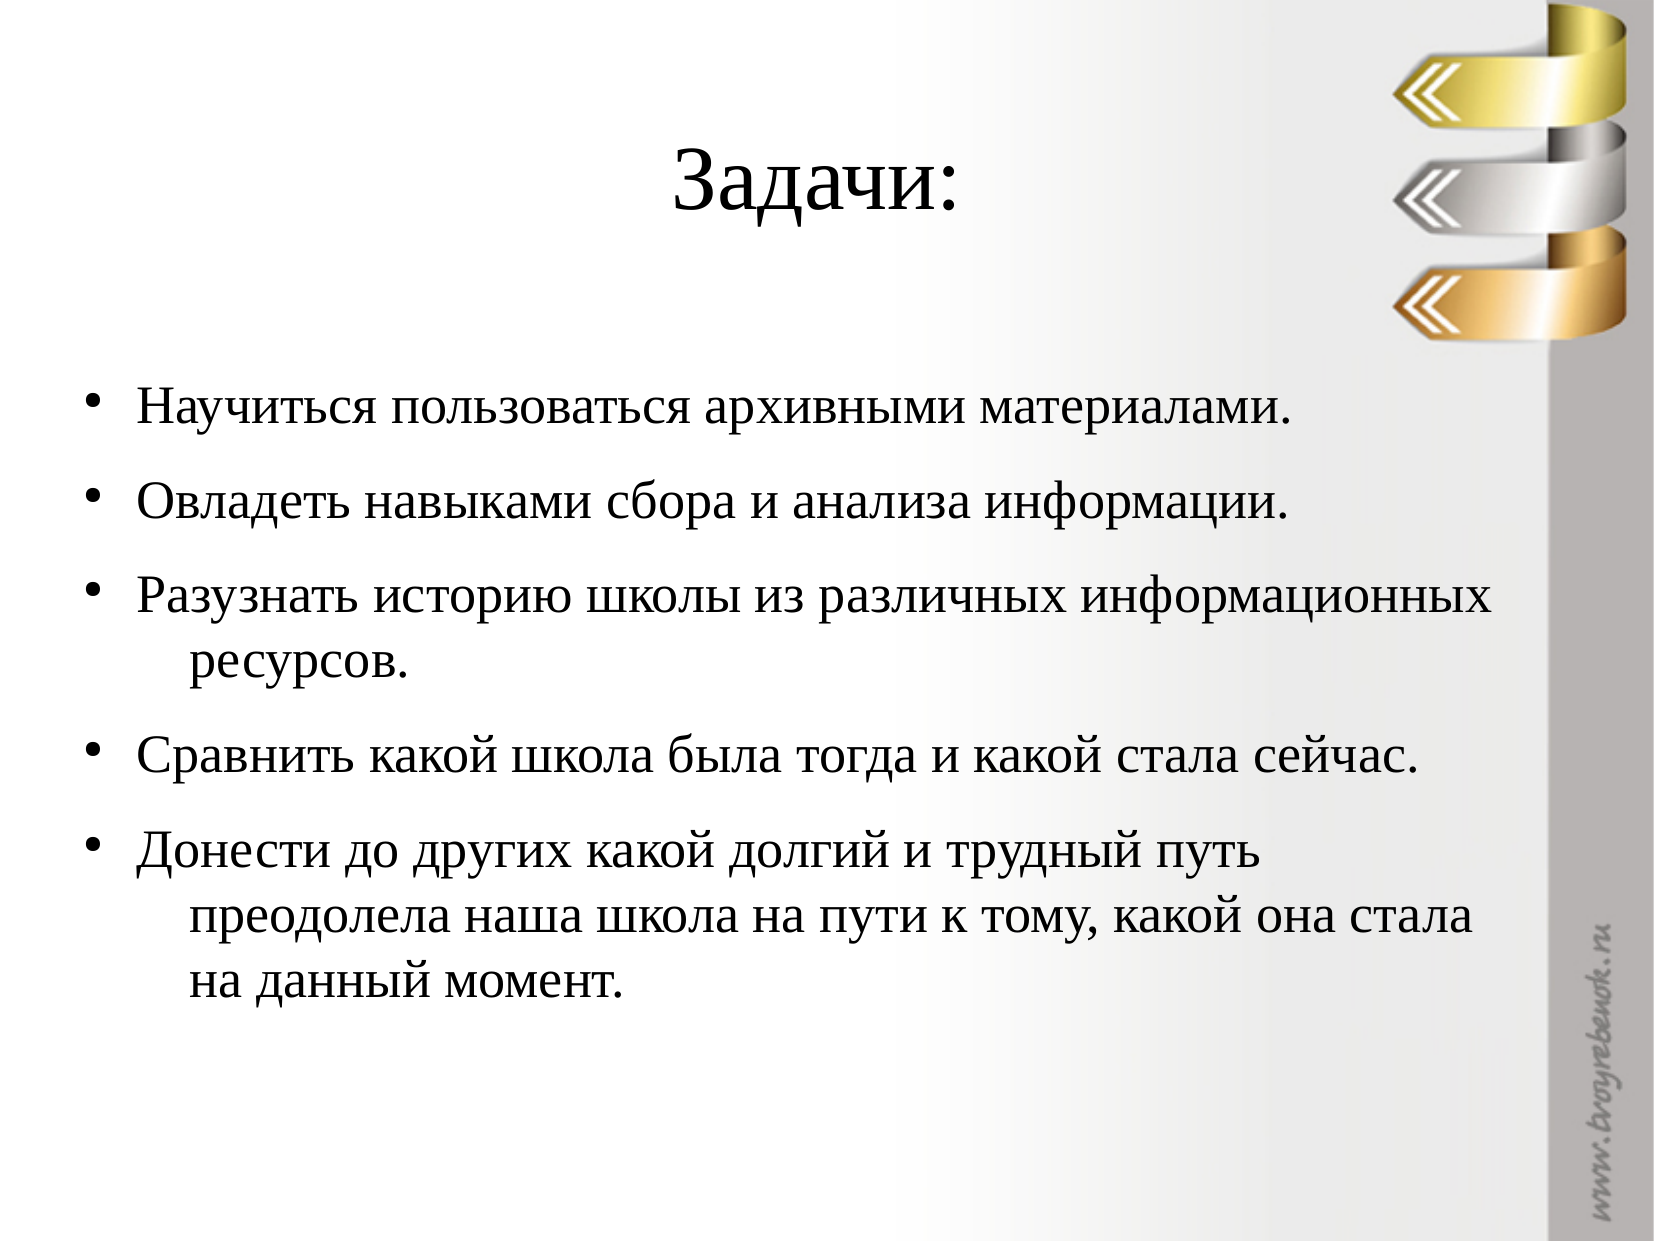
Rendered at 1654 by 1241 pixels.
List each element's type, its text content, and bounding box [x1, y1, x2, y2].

list Научиться пользоваться архивными материалами. Овладеть навыками сбора и анализа информации. Разузнать историю школы из различных информационных ресурсов. Сравнить какой школа была тогда и какой стала сейчас. Донести до других какой долгий и трудный путь преодолела наша школа на пути к тому, какой она стала на данный момент. [47, 369, 1537, 1189]
title Задачи: [72, 69, 1561, 277]
